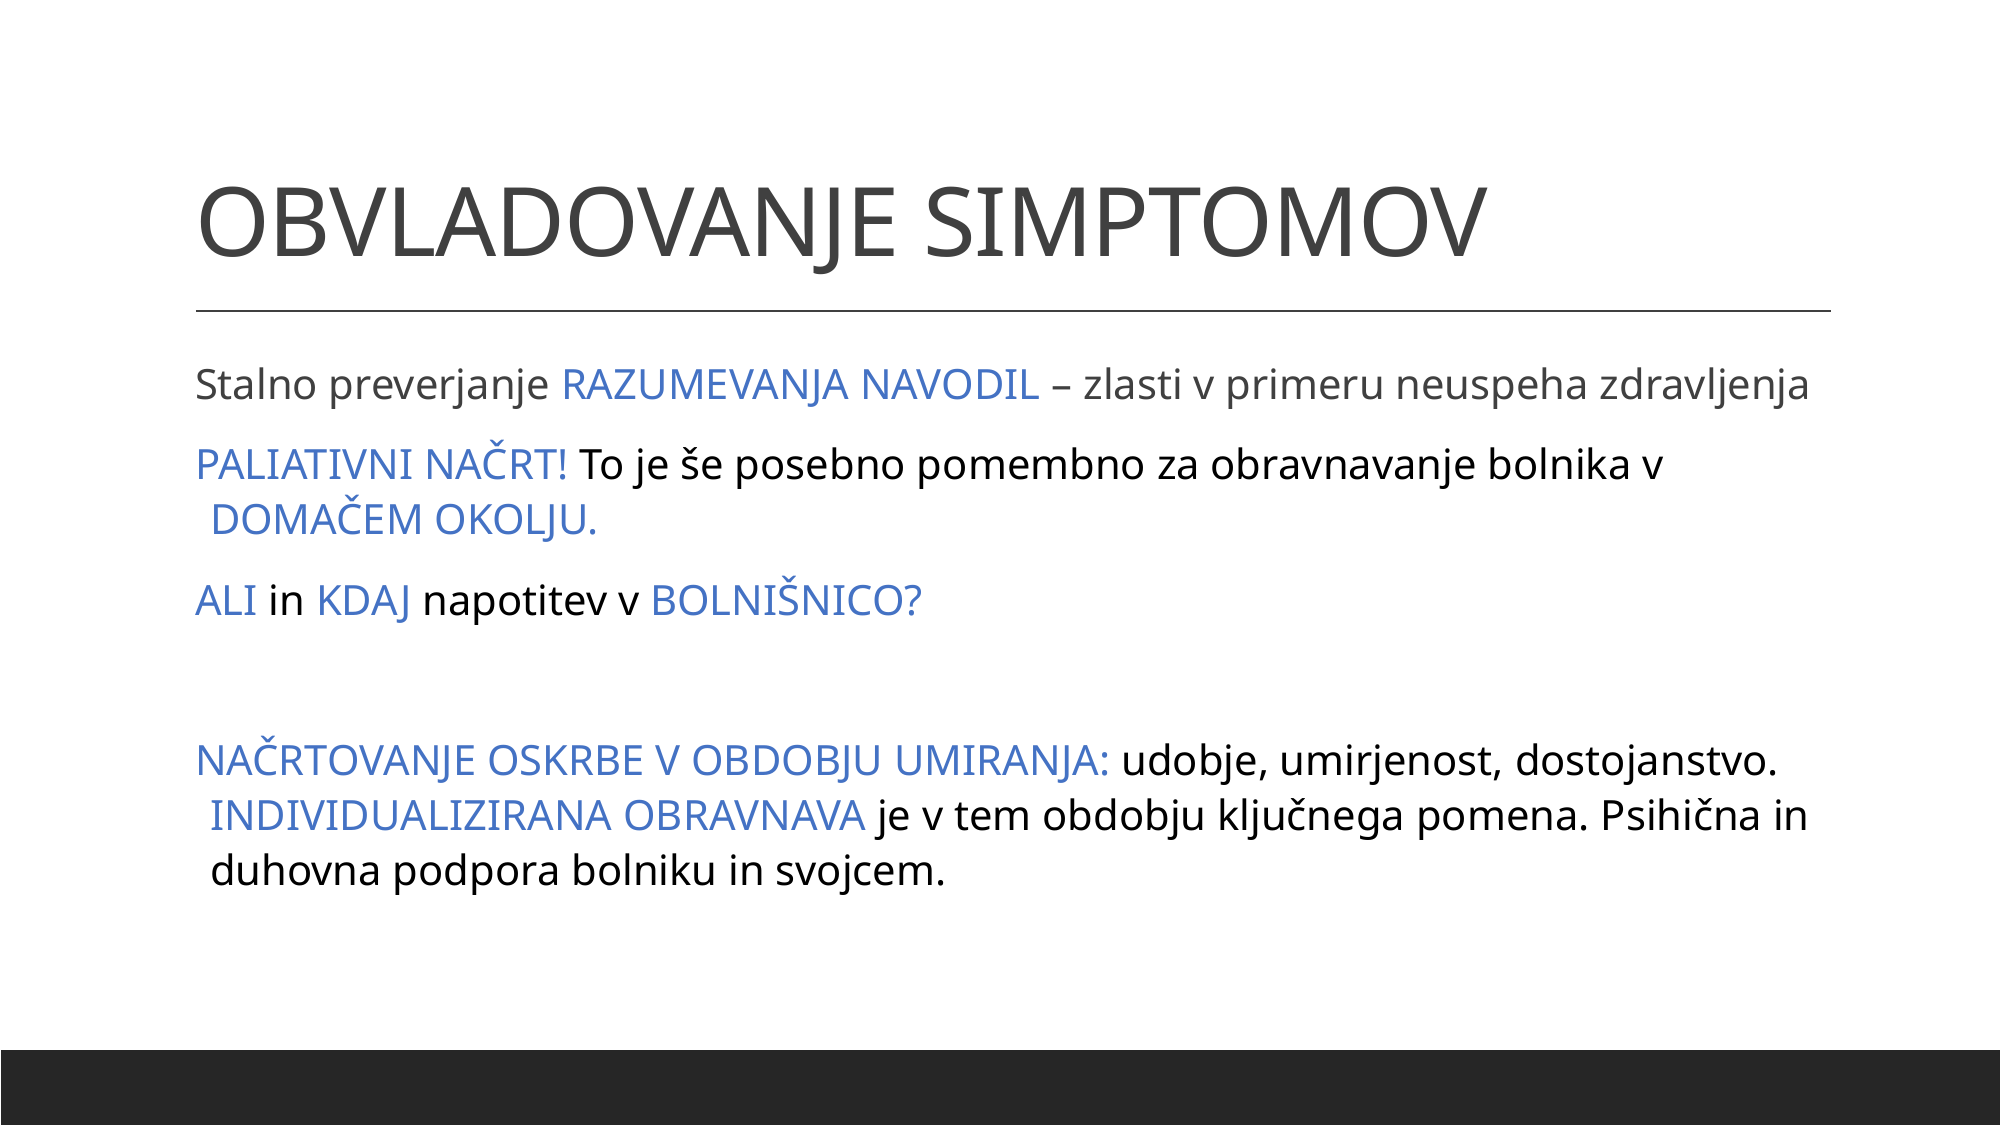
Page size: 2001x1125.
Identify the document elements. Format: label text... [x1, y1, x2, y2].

list Stalno preverjanje RAZUMEVANJA NAVODIL – zlasti v primeru neuspeha zdravljenja PALIATIVNI NAČRT! To je še posebno pomembno za obravnavanje bolnika v DOMAČEM OKOLJU. ALI in KDAJ napotitev v BOLNIŠNICO? NAČRTOVANJE OSKRBE V OBDOBJU UMIRANJA: udobje, umirjenost, dostojanstvo. INDIVIDUALIZIRANA OBRAVNAVA je v tem obdobju ključnega pomena. Psihična in duhovna podpora bolniku in svojcem. [180, 345, 1831, 963]
title OBVLADOVANJE SIMPTOMOV [180, 47, 1831, 286]
